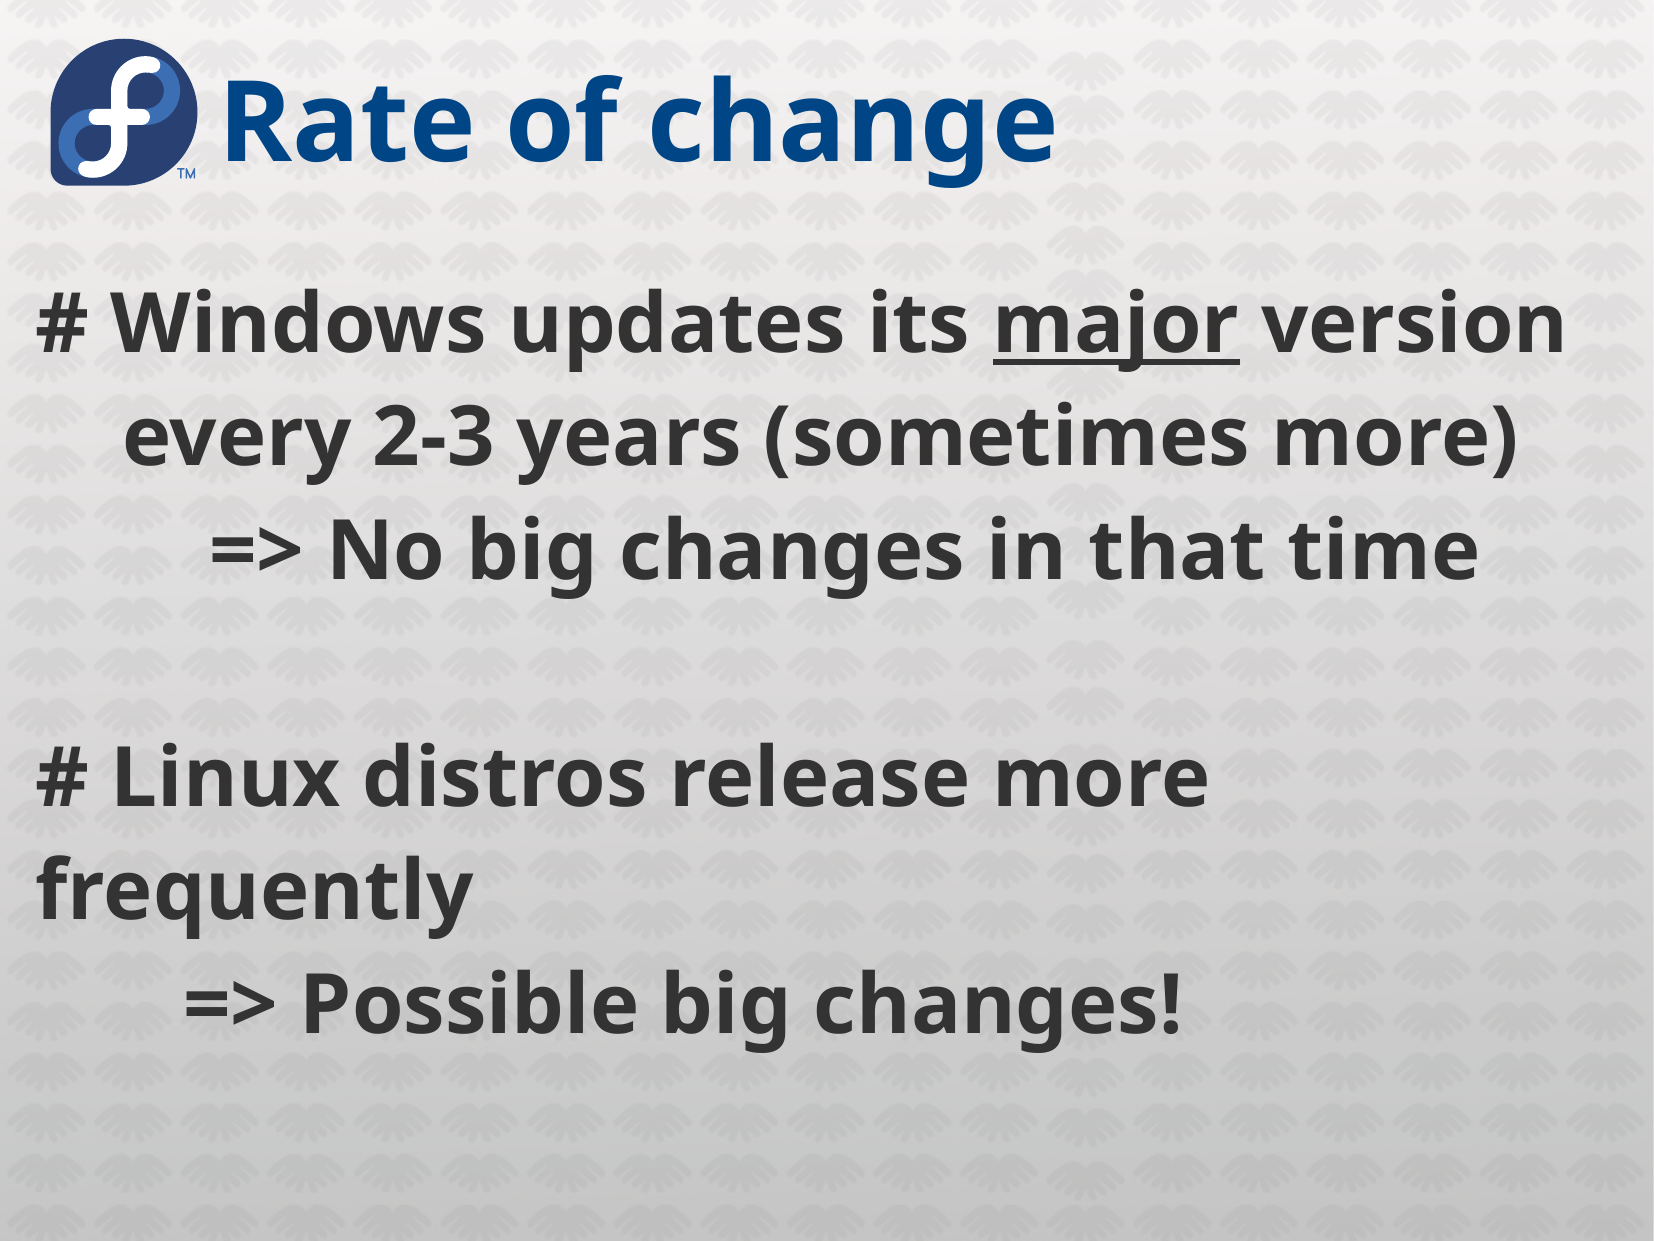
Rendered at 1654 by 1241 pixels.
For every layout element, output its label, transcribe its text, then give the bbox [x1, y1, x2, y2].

picture [0, 0, 1654, 1241]
title Rate of change [272, 23, 1654, 213]
text_box # Windows updates its major version every 2-3 years (sometimes more) => No big changes in that time # Linux distros release more frequently => Possible big changes! [35, 237, 1619, 1158]
